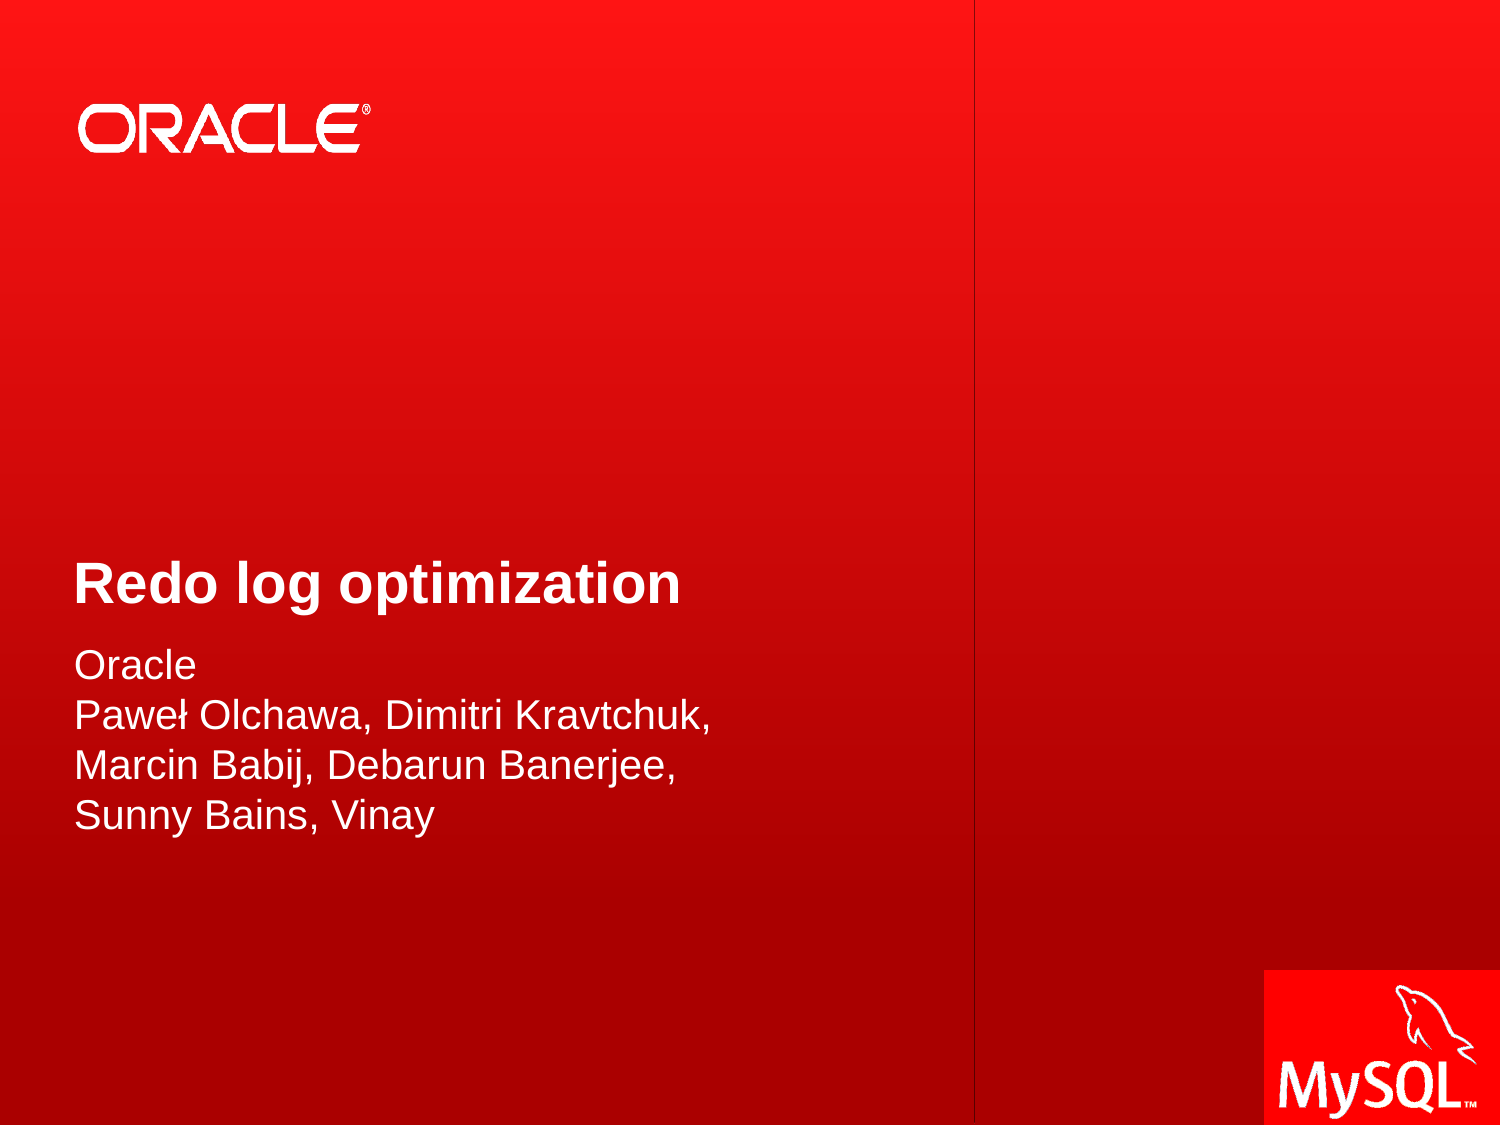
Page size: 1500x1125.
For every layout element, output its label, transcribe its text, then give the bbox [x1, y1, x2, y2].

picture [1264, 970, 1500, 1125]
list Oracle Paweł Olchawa, Dimitri Kravtchuk, Marcin Babij, Debarun Banerjee, Sunny Bains, Vinay [73, 637, 835, 867]
title Redo log optimization [73, 449, 835, 616]
picture [42, 55, 396, 201]
